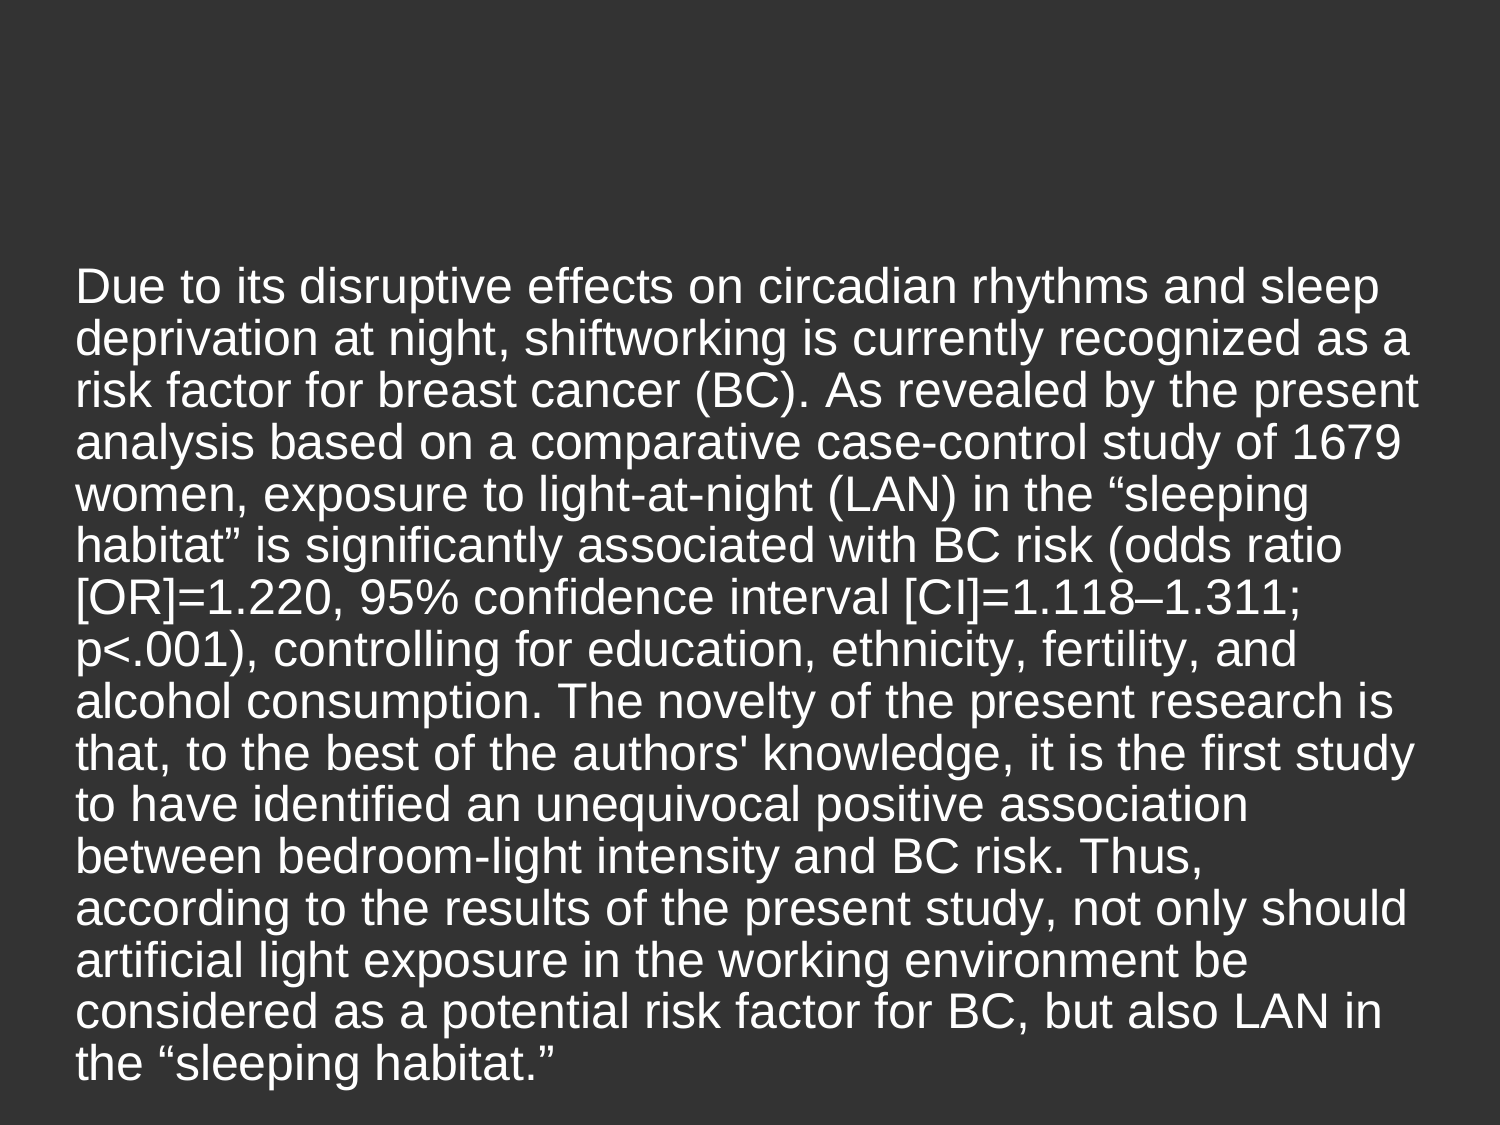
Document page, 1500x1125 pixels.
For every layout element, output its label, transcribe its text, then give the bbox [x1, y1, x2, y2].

list Due to its disruptive effects on circadian rhythms and sleep deprivation at night, shiftworking is currently recognized as a risk factor for breast cancer (BC). As revealed by the present analysis based on a comparative case-control study of 1679 women, exposure to light-at-night (LAN) in the “sleeping habitat” is significantly associated with BC risk (odds ratio [OR]=1.220, 95% confidence interval [CI]=1.118–1.311; p<.001), controlling for education, ethnicity, fertility, and alcohol consumption. The novelty of the present research is that, to the best of the authors' knowledge, it is the first study to have identified an unequivocal positive association between bedroom-light intensity and BC risk. Thus, according to the results of the present study, not only should artificial light exposure in the working environment be considered as a potential risk factor for BC, but also LAN in the “sleeping habitat.” [75, 262, 1425, 1096]
